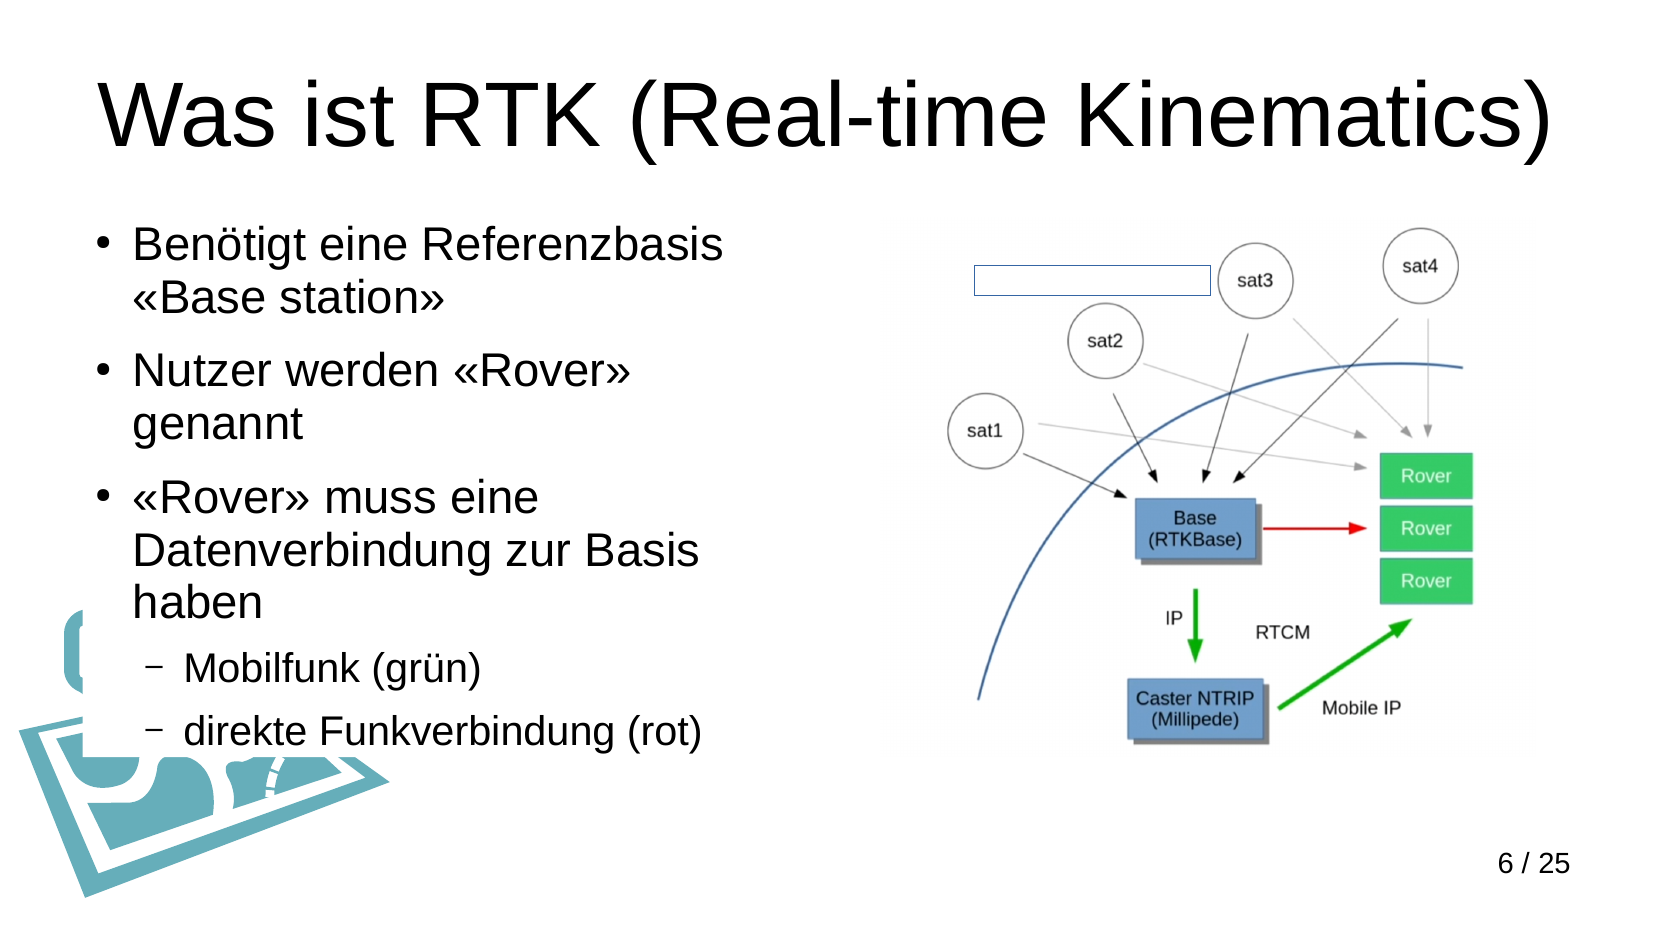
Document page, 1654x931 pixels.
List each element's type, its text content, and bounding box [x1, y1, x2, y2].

title Was ist RTK (Real-time Kinematics) [82, 37, 1571, 193]
picture [880, 217, 1536, 758]
text_box [974, 265, 1211, 296]
list Benötigt eine Referenzbasis «Base station» Nutzer werden «Rover» genannt «Rover» muss eine Datenverbindung zur Basis haben Mobilfunk (grün) direkte Funkverbindung (rot) [82, 217, 809, 758]
